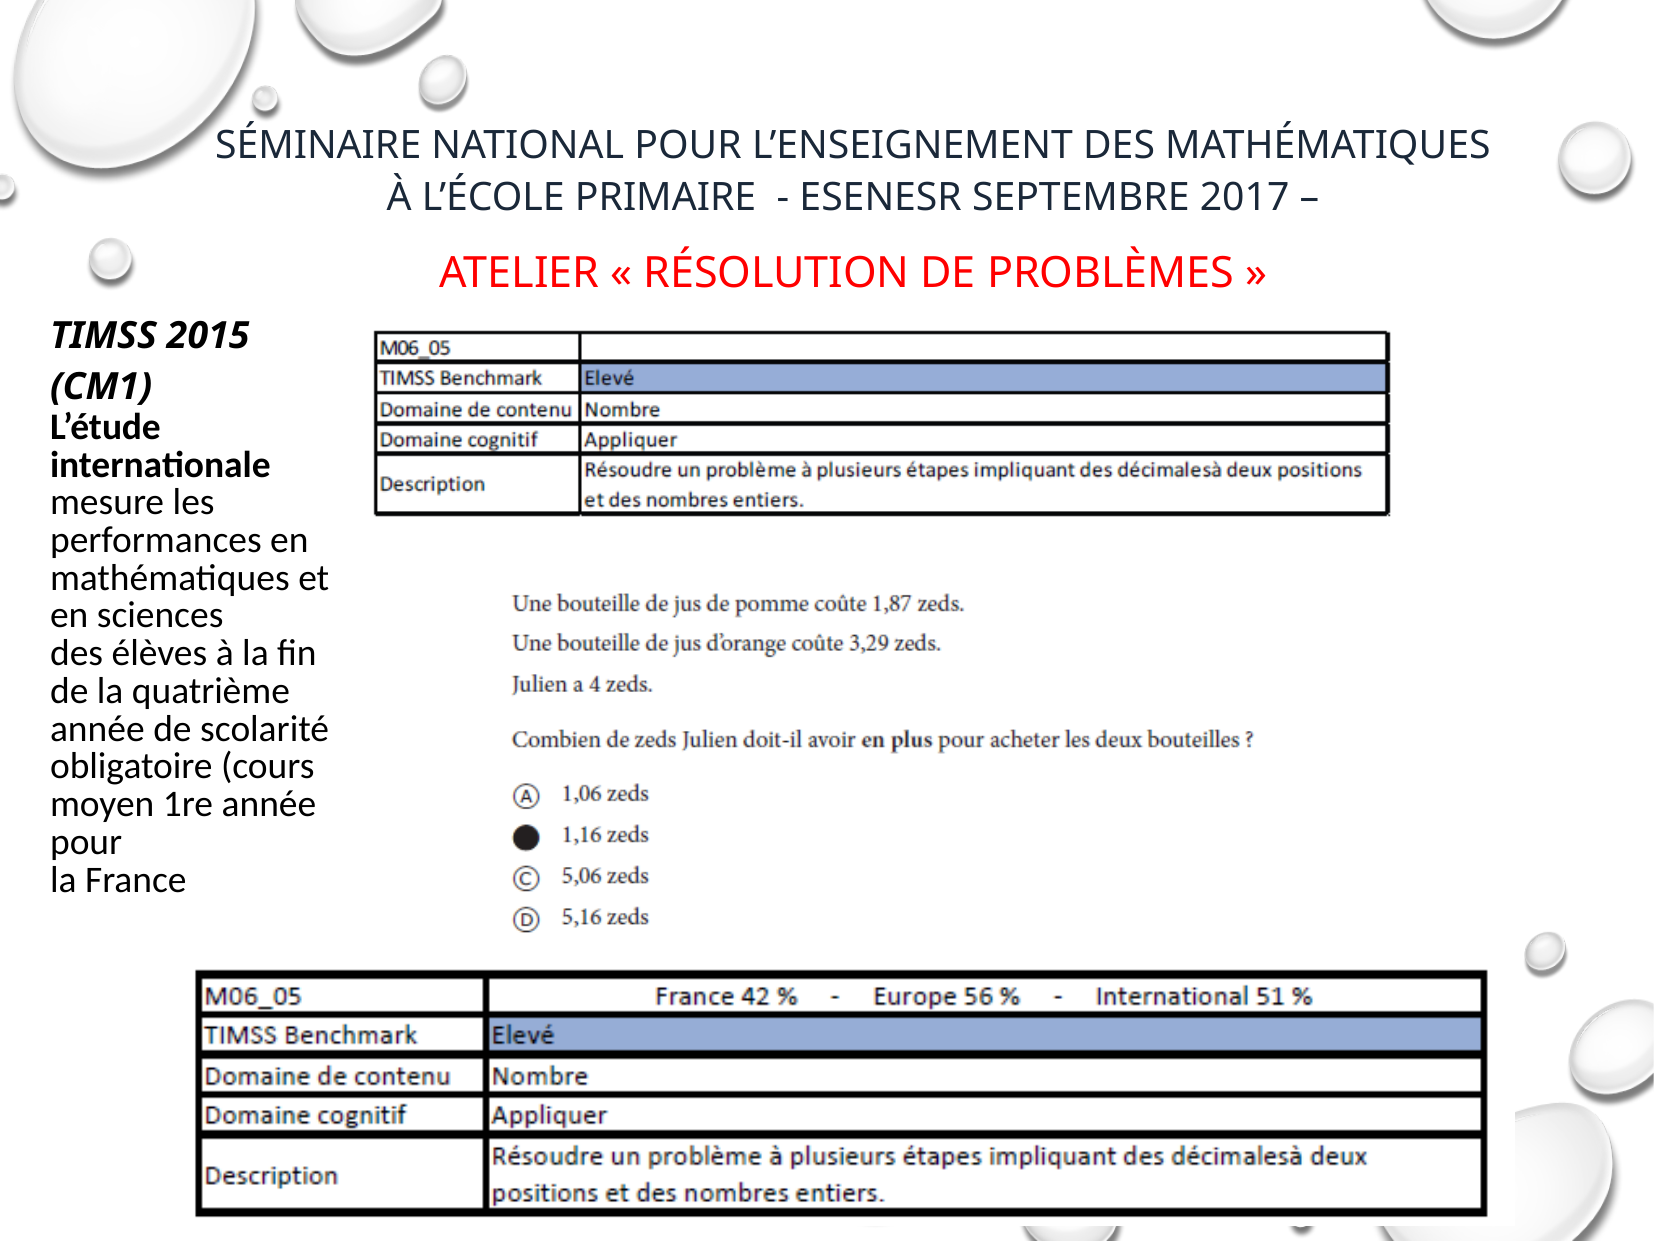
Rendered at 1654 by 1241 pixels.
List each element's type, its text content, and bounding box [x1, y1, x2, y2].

text_box TIMSS 2015 (CM1) L’étude internationale mesure les performances en mathématiques et en sciences des élèves à la fin de la quatrième année de scolarité obligatoire (cours moyen 1re année pour la France [35, 301, 368, 1001]
picture [0, 0, 1654, 1241]
text_box Séminaire national pour l’enseignement des mathématiques à l’école primaire - ESENESR Septembre 2017 – Atelier « Résolution de problèmes » [192, 107, 1516, 318]
